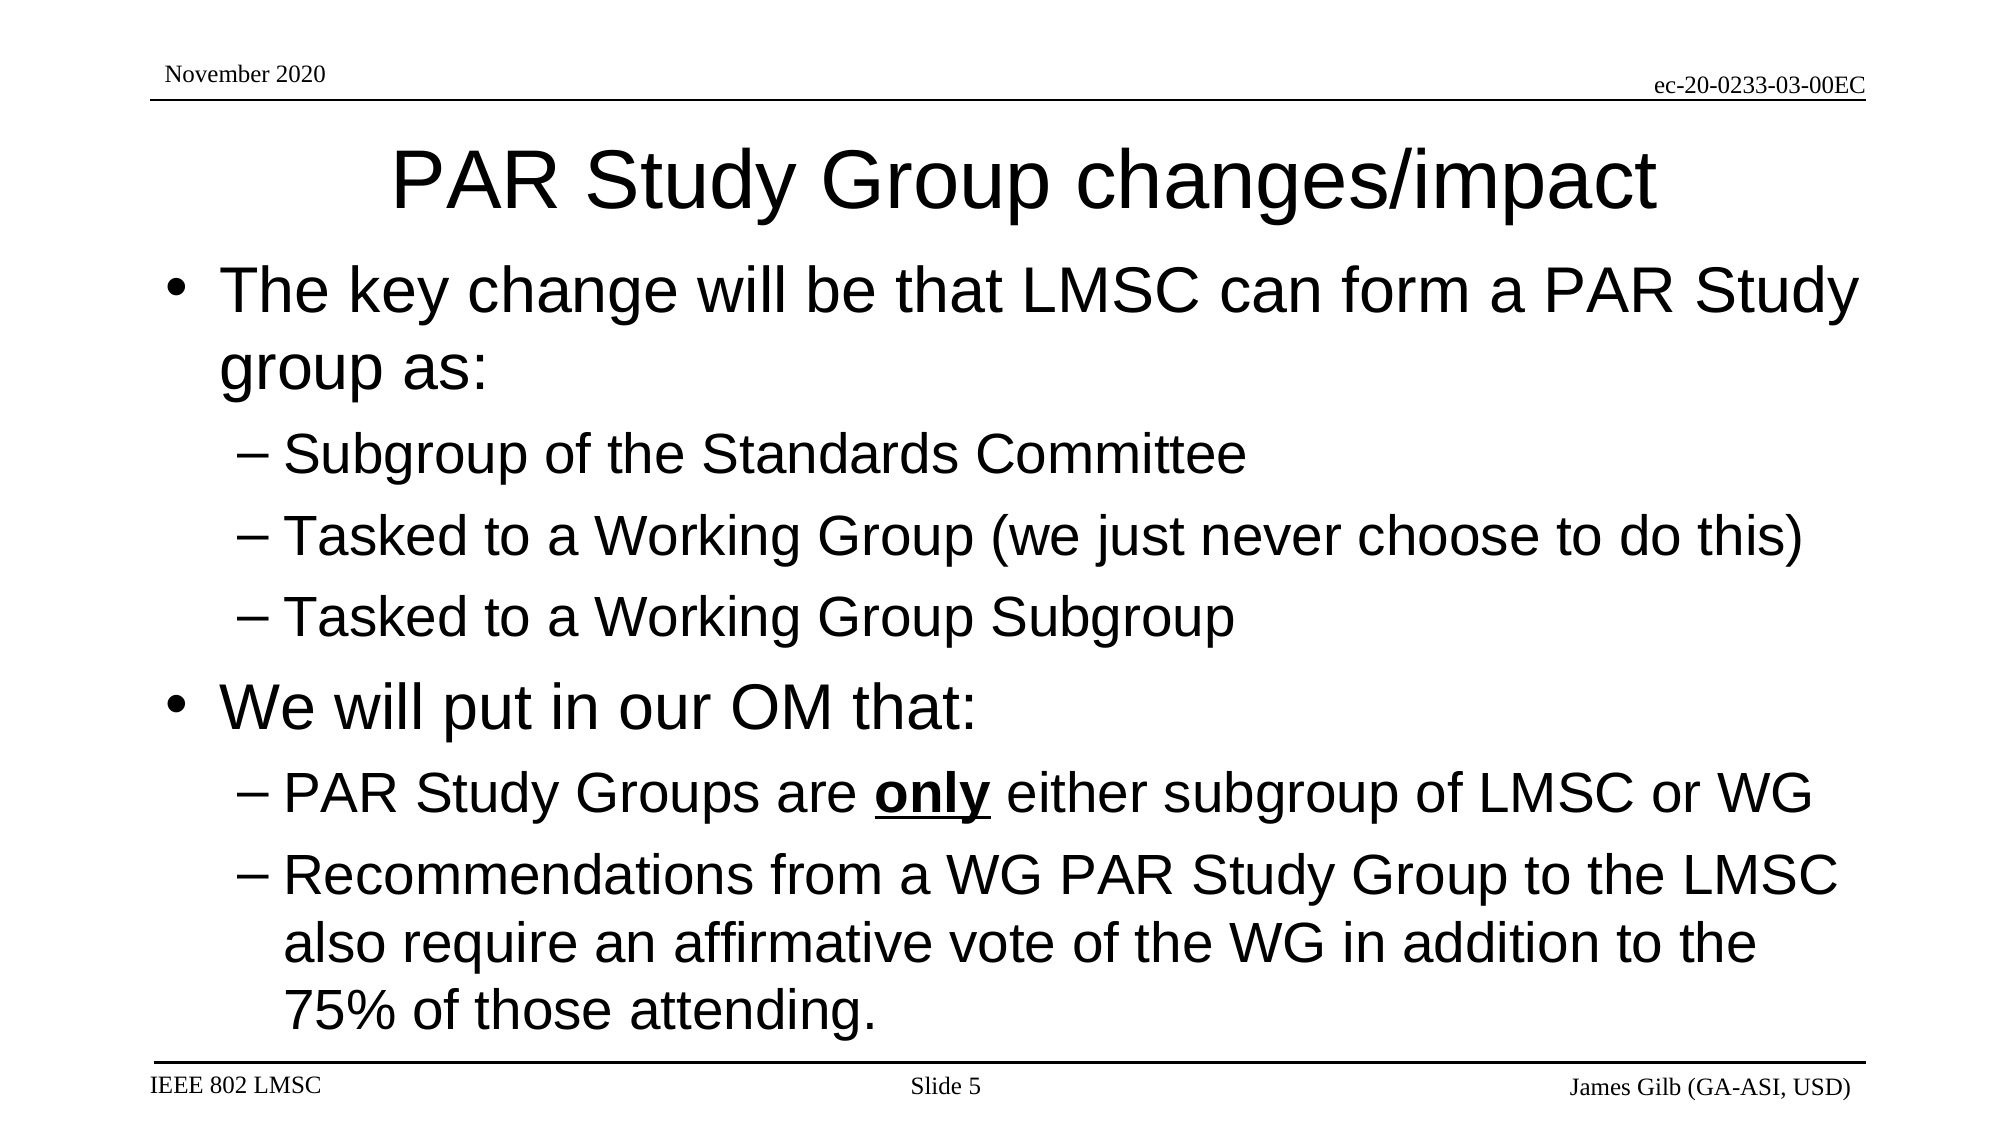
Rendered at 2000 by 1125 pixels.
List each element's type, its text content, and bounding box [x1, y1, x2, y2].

list The key change will be that LMSC can form a PAR Study group as: Subgroup of the Standards Committee Tasked to a Working Group (we just never choose to do this) Tasked to a Working Group Subgroup We will put in our OM that: PAR Study Groups are only either subgroup of LMSC or WG Recommendations from a WG PAR Study Group to the LMSC also require an affirmative vote of the WG in addition to the 75% of those attending. [149, 239, 1900, 1051]
title PAR Study Group changes/impact [149, 112, 1900, 238]
